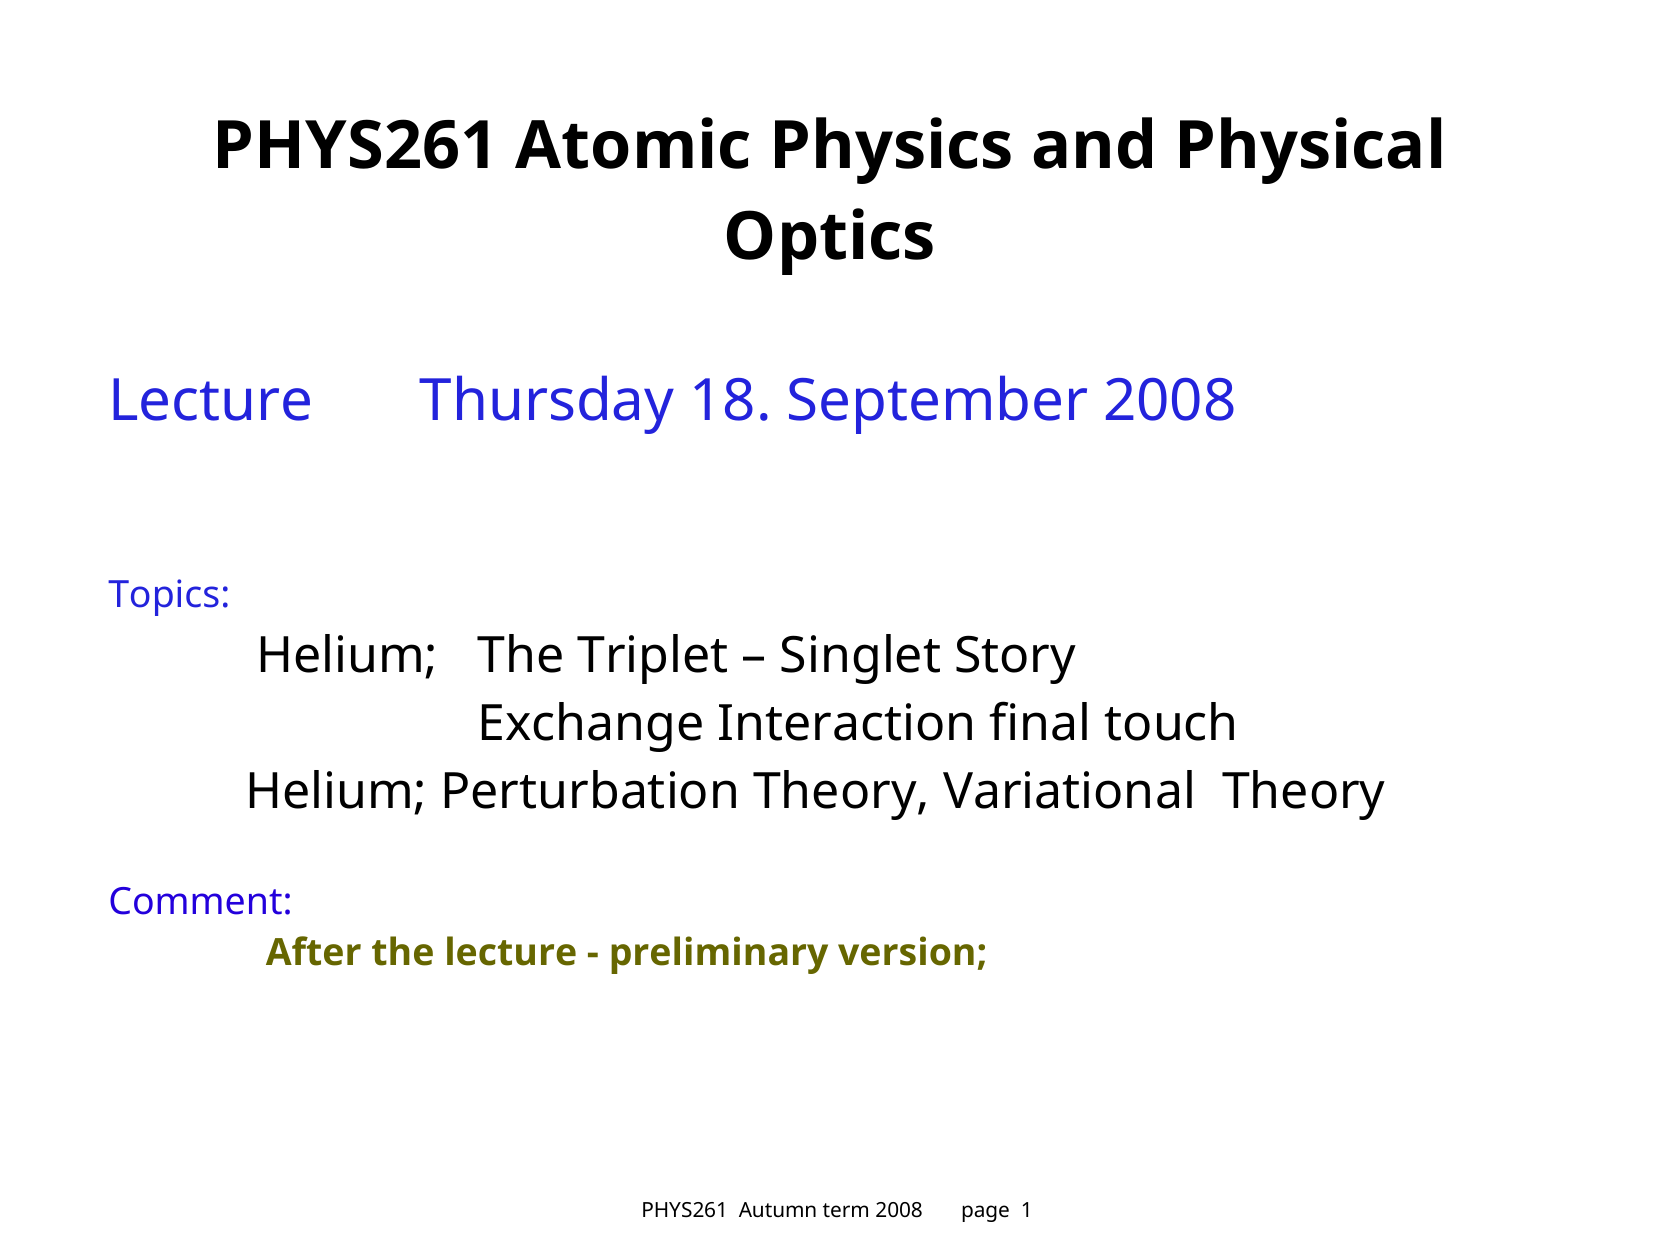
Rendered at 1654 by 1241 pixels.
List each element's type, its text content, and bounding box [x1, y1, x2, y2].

text_box PHYS261 Atomic Physics and Physical Optics Lecture Thursday 18. September 2008 Topics: Helium; The Triplet – Singlet Story Exchange Interaction final touch Helium; Perturbation Theory, Variational Theory Comment: After the lecture - preliminary version; [93, 90, 1567, 1164]
